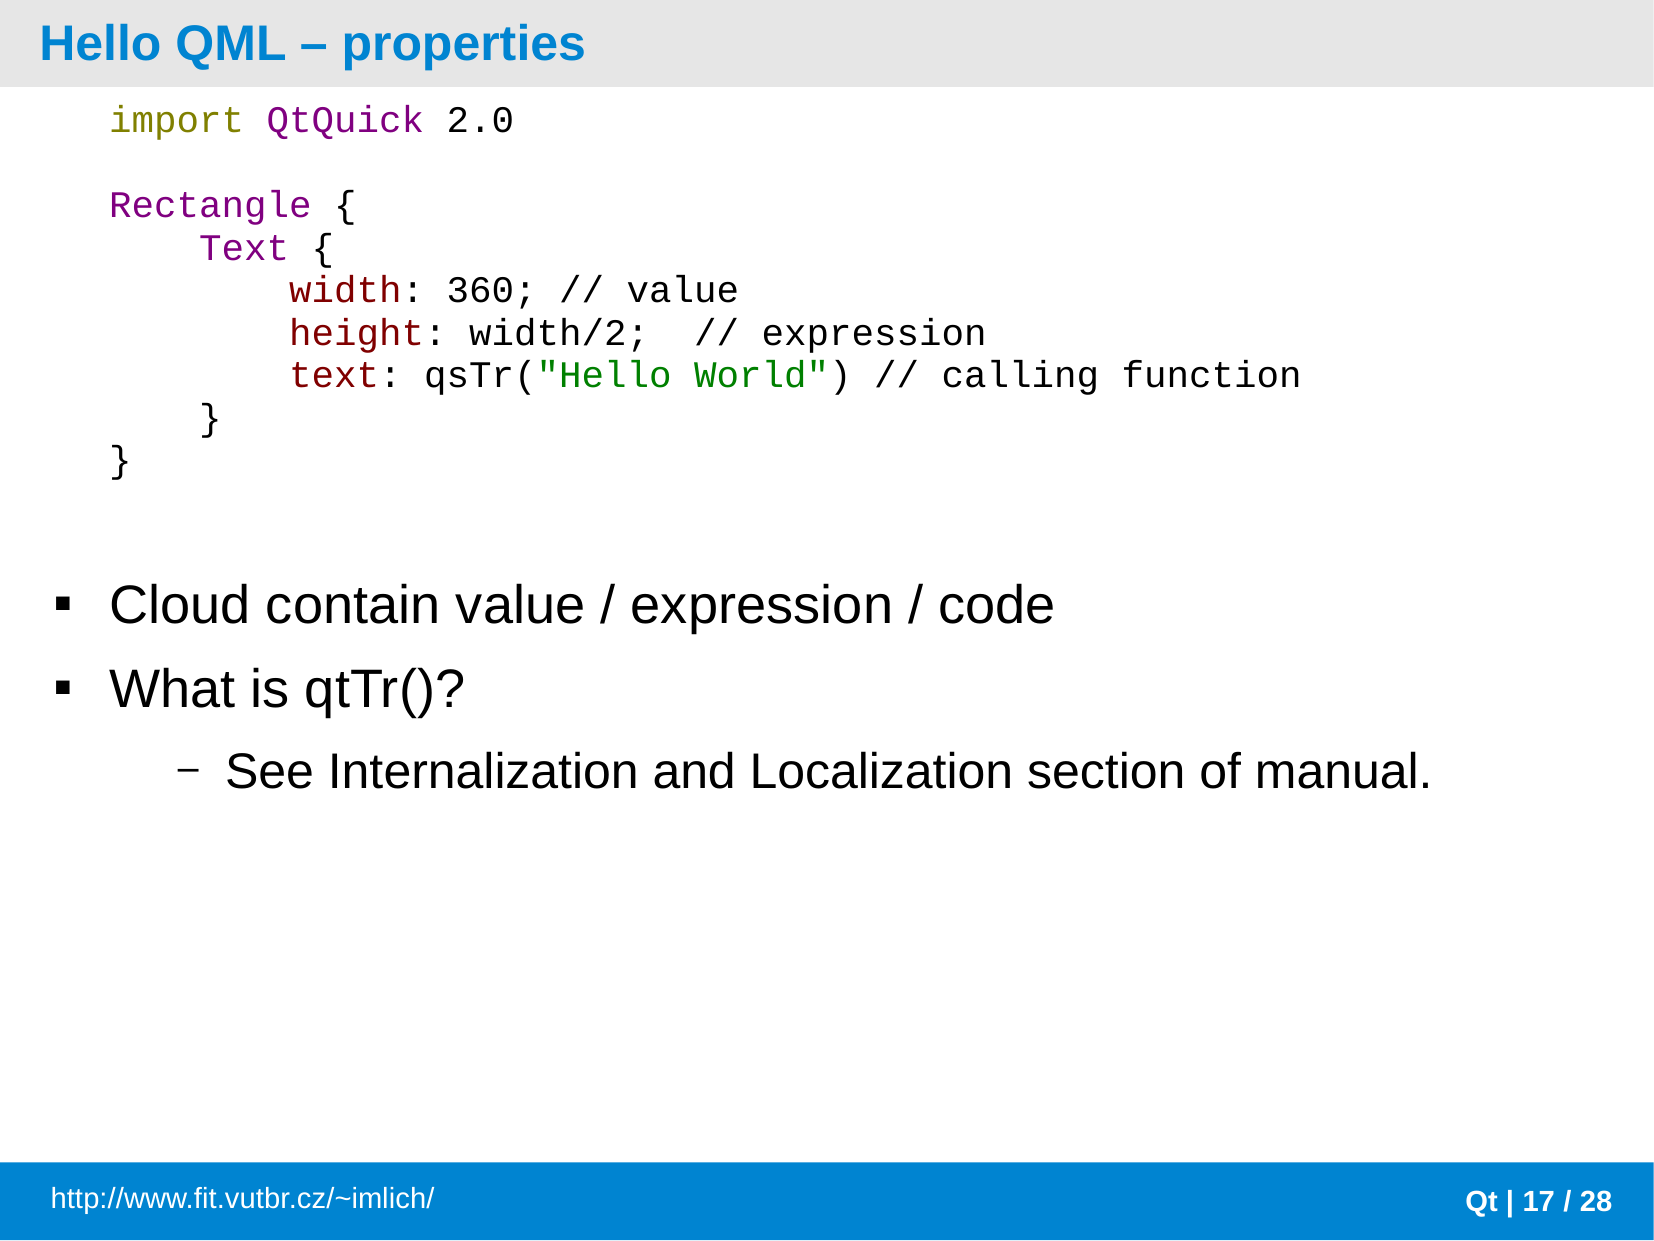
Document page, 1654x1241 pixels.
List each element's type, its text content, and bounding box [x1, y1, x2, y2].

title Hello QML – properties [39, 5, 1615, 81]
list import QtQuick 2.0 Rectangle { Text { width: 360; // value height: width/2; // expression text: qsTr("Hello World") // calling function } } Cloud contain value / expression / code What is qtTr()? See Internalization and Localization section of manual. [38, 101, 1616, 821]
